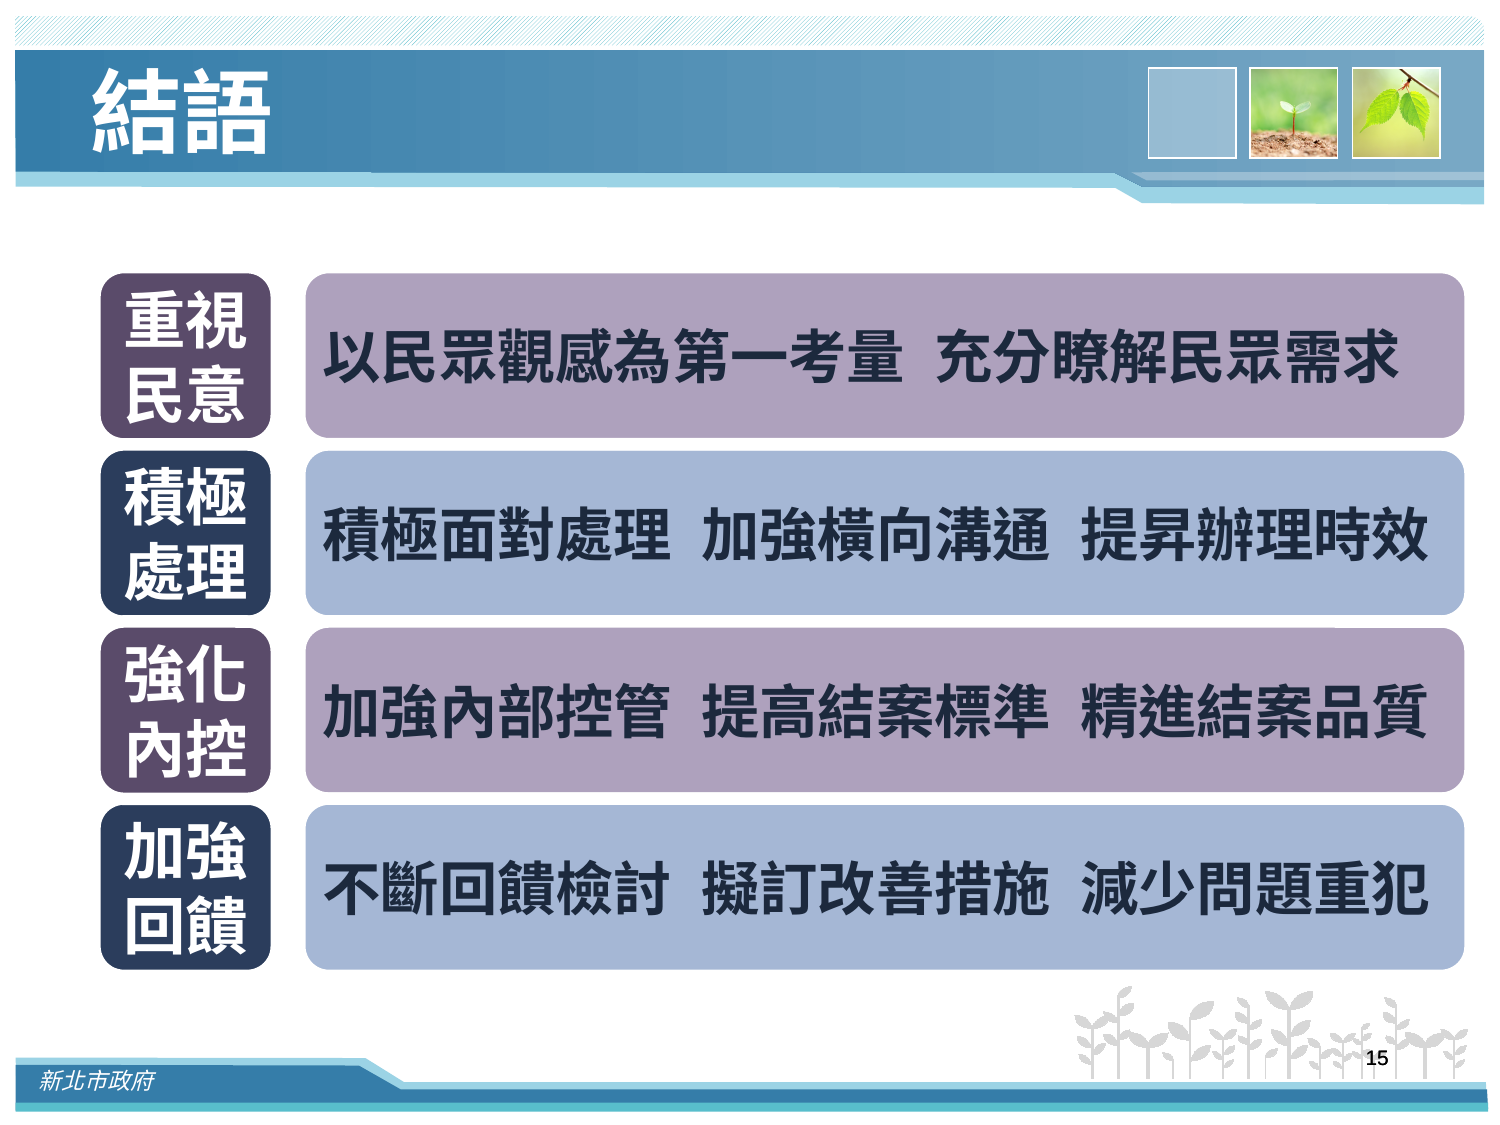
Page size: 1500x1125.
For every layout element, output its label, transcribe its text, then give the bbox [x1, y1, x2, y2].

text_box 不斷回饋檢討 擬訂改善措施 減少問題重犯 [299, 798, 1471, 976]
text_box 積極 處理 [94, 444, 277, 622]
text_box 以民眾觀感為第一考量 充分瞭解民眾需求 [299, 267, 1471, 445]
text_box 強化 內控 [94, 621, 277, 799]
text_box 加強內部控管 提高結案標準 精進結案品質 [299, 621, 1471, 799]
text_box 加強 回饋 [94, 799, 277, 976]
picture [1251, 69, 1337, 157]
picture [1353, 69, 1439, 157]
text_box 積極面對處理 加強橫向溝通 提昇辦理時效 [299, 444, 1471, 621]
title 結語 [75, 39, 1138, 182]
text_box <編號> [1167, 1037, 1404, 1085]
text_box 重視 民意 [94, 267, 277, 444]
